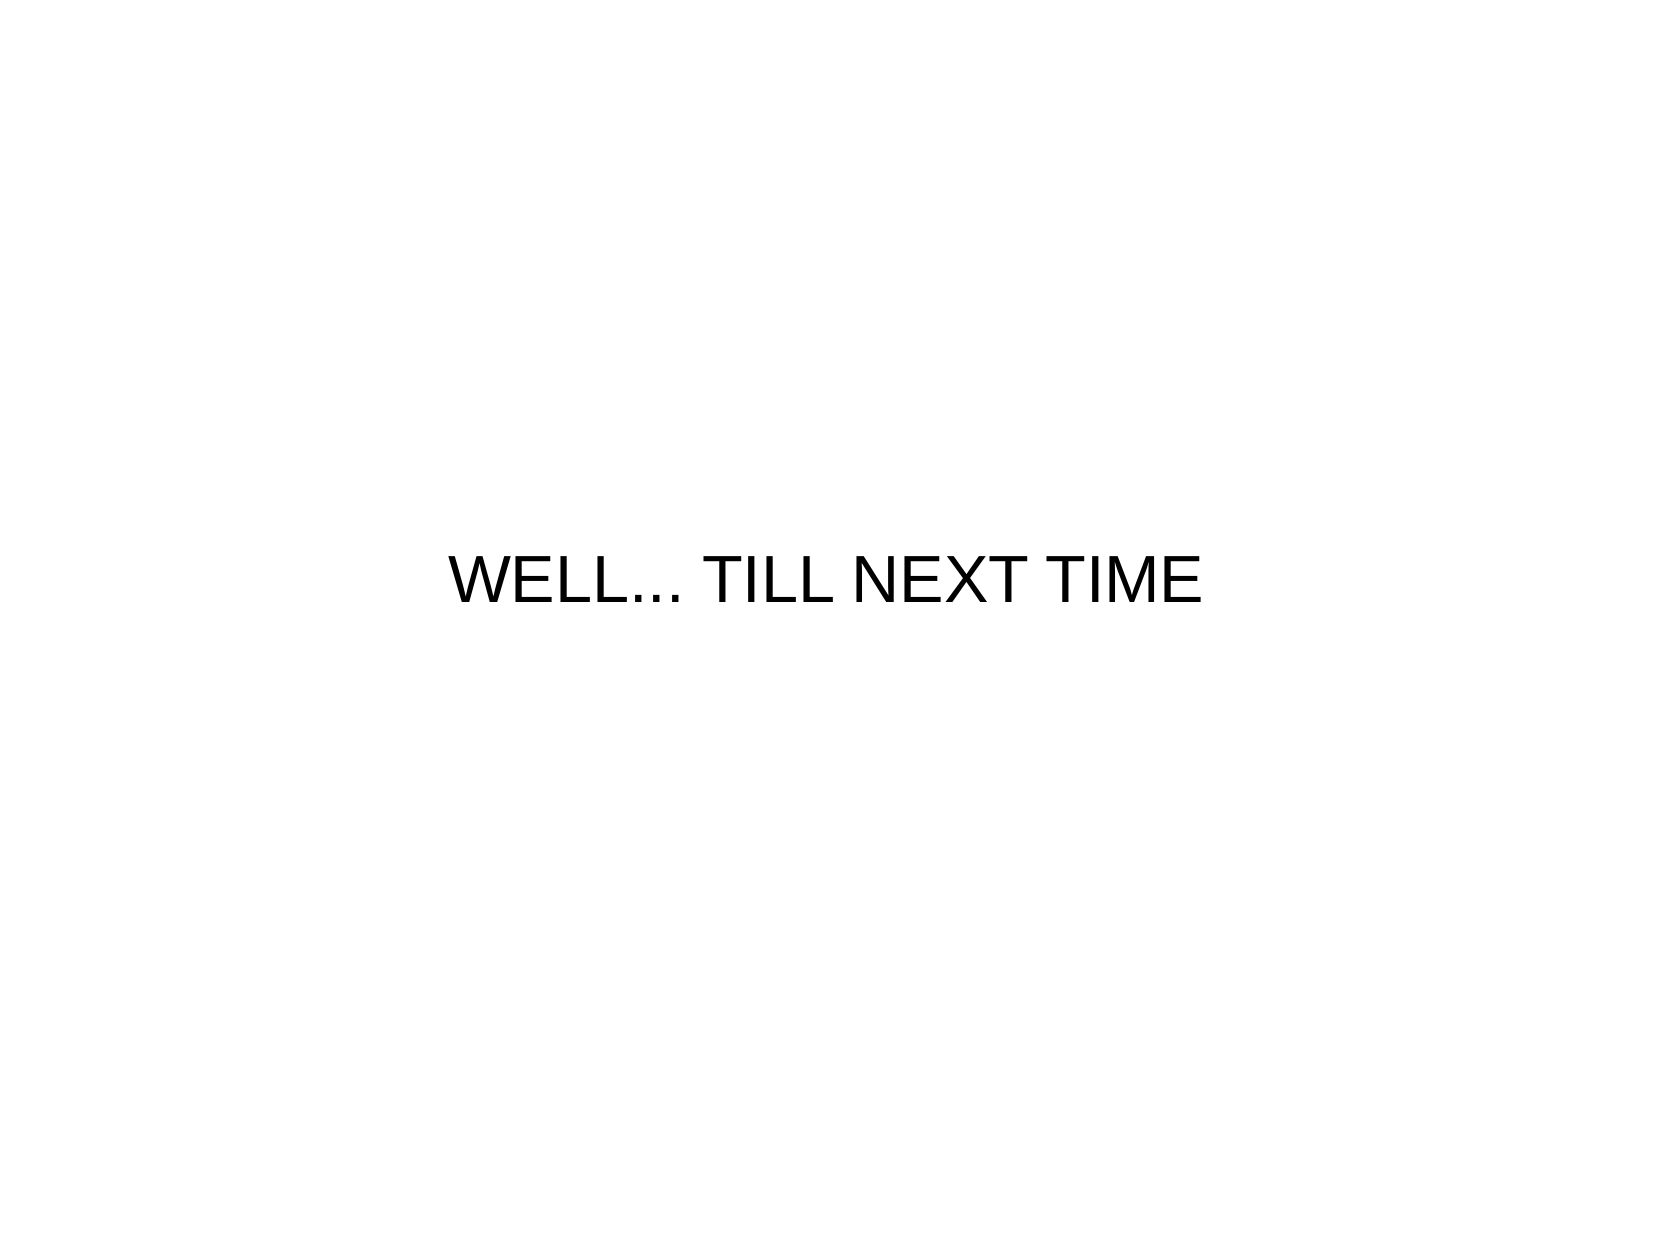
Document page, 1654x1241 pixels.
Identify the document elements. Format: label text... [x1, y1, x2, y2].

subtitle WELL... TILL NEXT TIME [82, 49, 1571, 1109]
